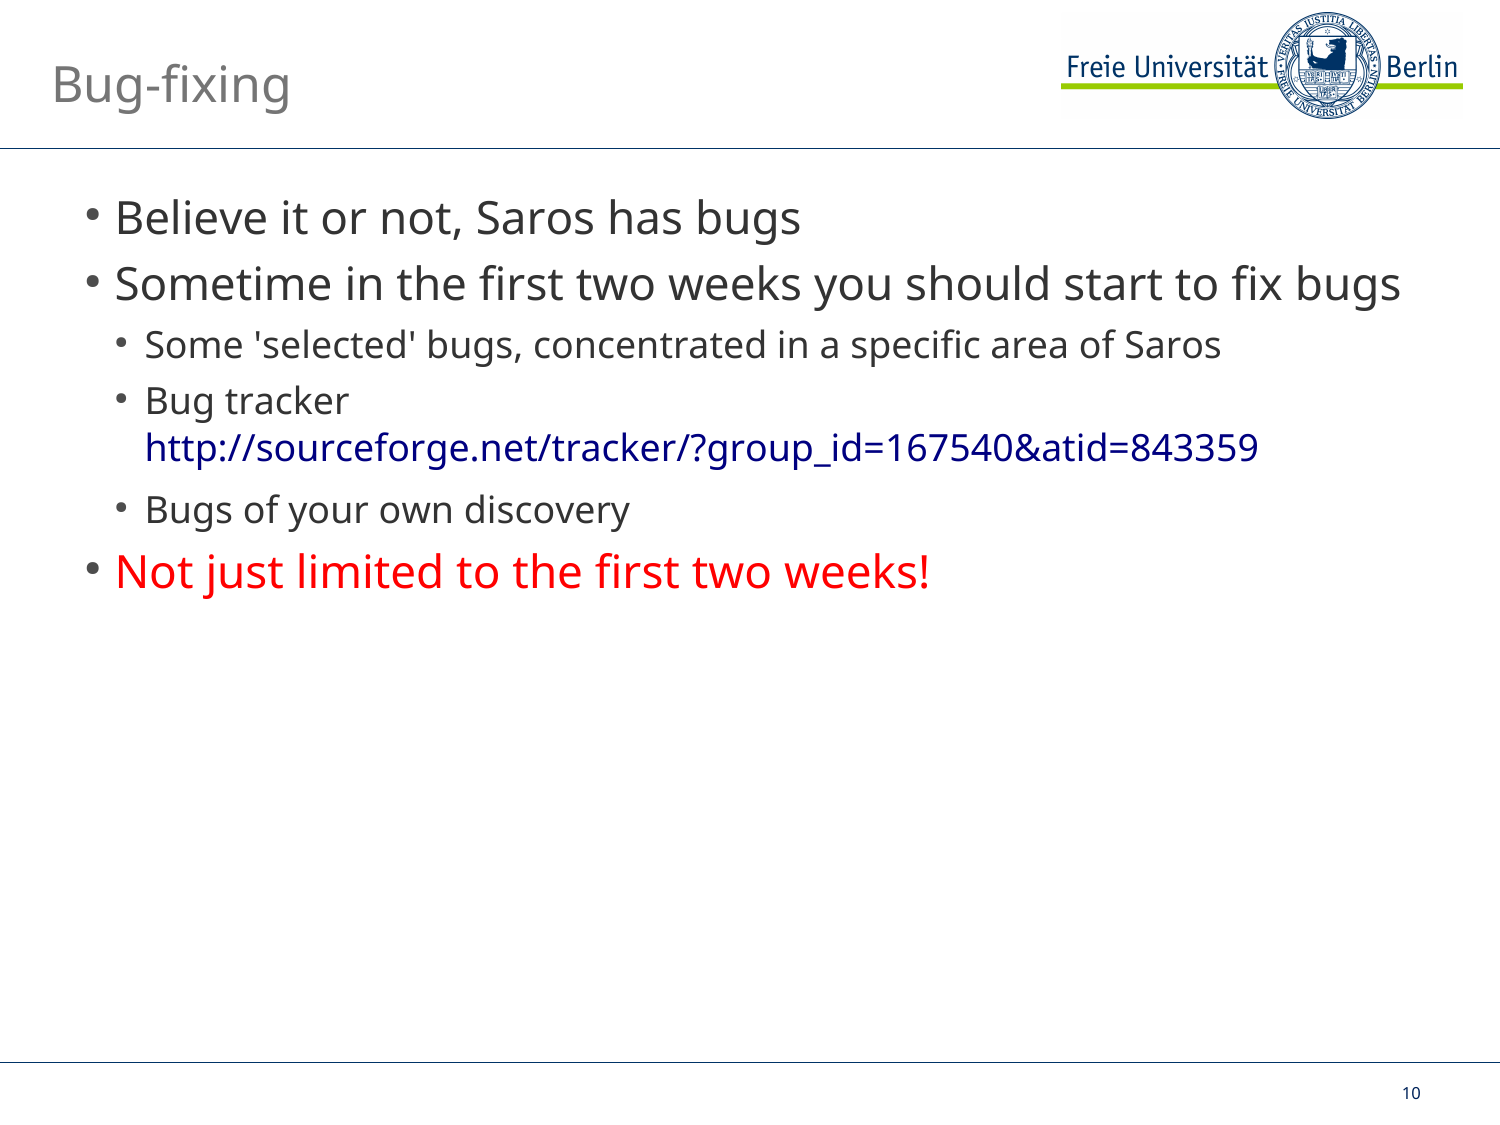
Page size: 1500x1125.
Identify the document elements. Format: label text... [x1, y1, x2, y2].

picture [1061, 12, 1463, 119]
title Bug-fixing [51, 61, 1238, 113]
list Believe it or not, Saros has bugs Sometime in the first two weeks you should start to fix bugs Some 'selected' bugs, concentrated in a specific area of Saros Bug tracker http://sourceforge.net/tracker/?group_id=167540&atid=843359 Bugs of your own discovery Not just limited to the first two weeks! [54, 187, 1426, 931]
